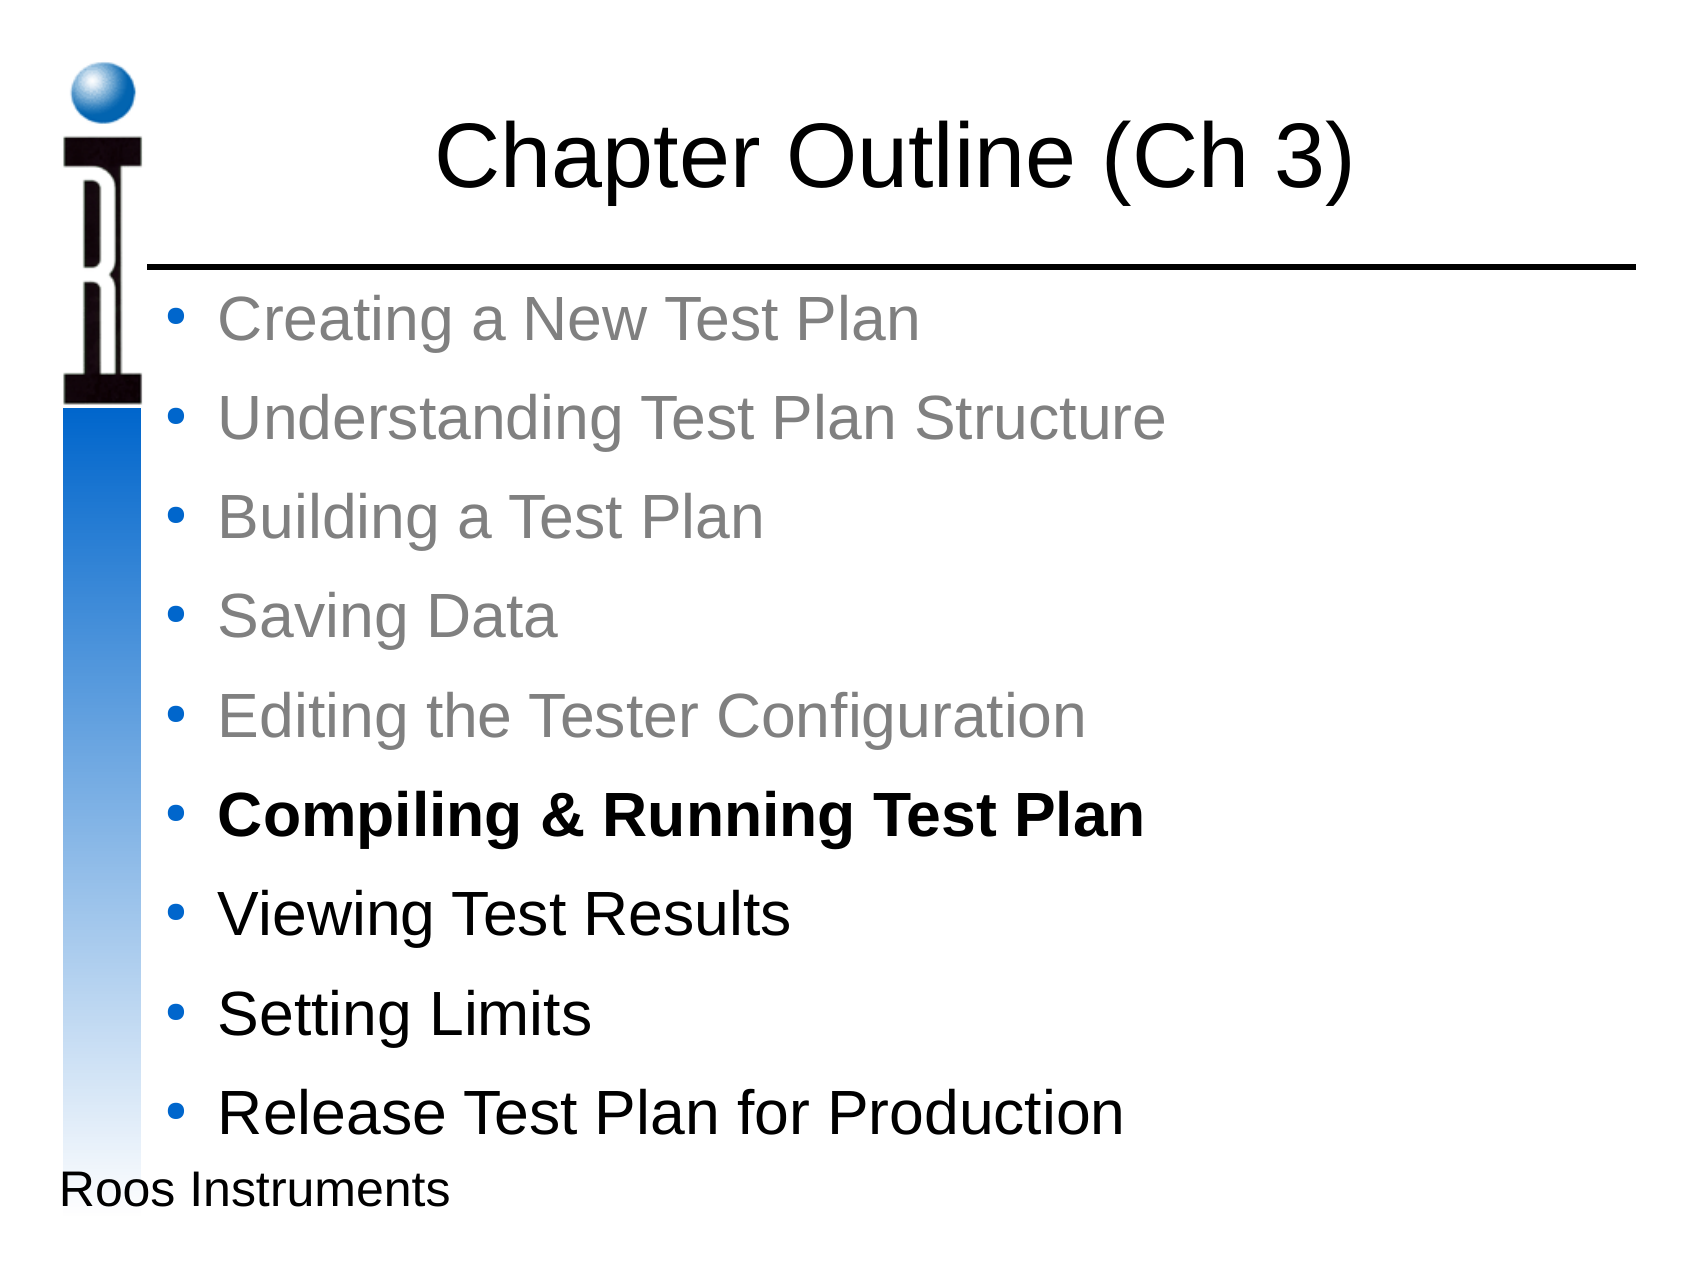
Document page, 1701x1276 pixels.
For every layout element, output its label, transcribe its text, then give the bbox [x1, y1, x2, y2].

list Creating a New Test Plan Understanding Test Plan Structure Building a Test Plan Saving Data Editing the Tester Configuration Compiling & Running Test Plan Viewing Test Results Setting Limits Release Test Plan for Production [146, 283, 1642, 1148]
title Chapter Outline (Ch 3) [150, 59, 1642, 253]
picture [59, 58, 147, 411]
